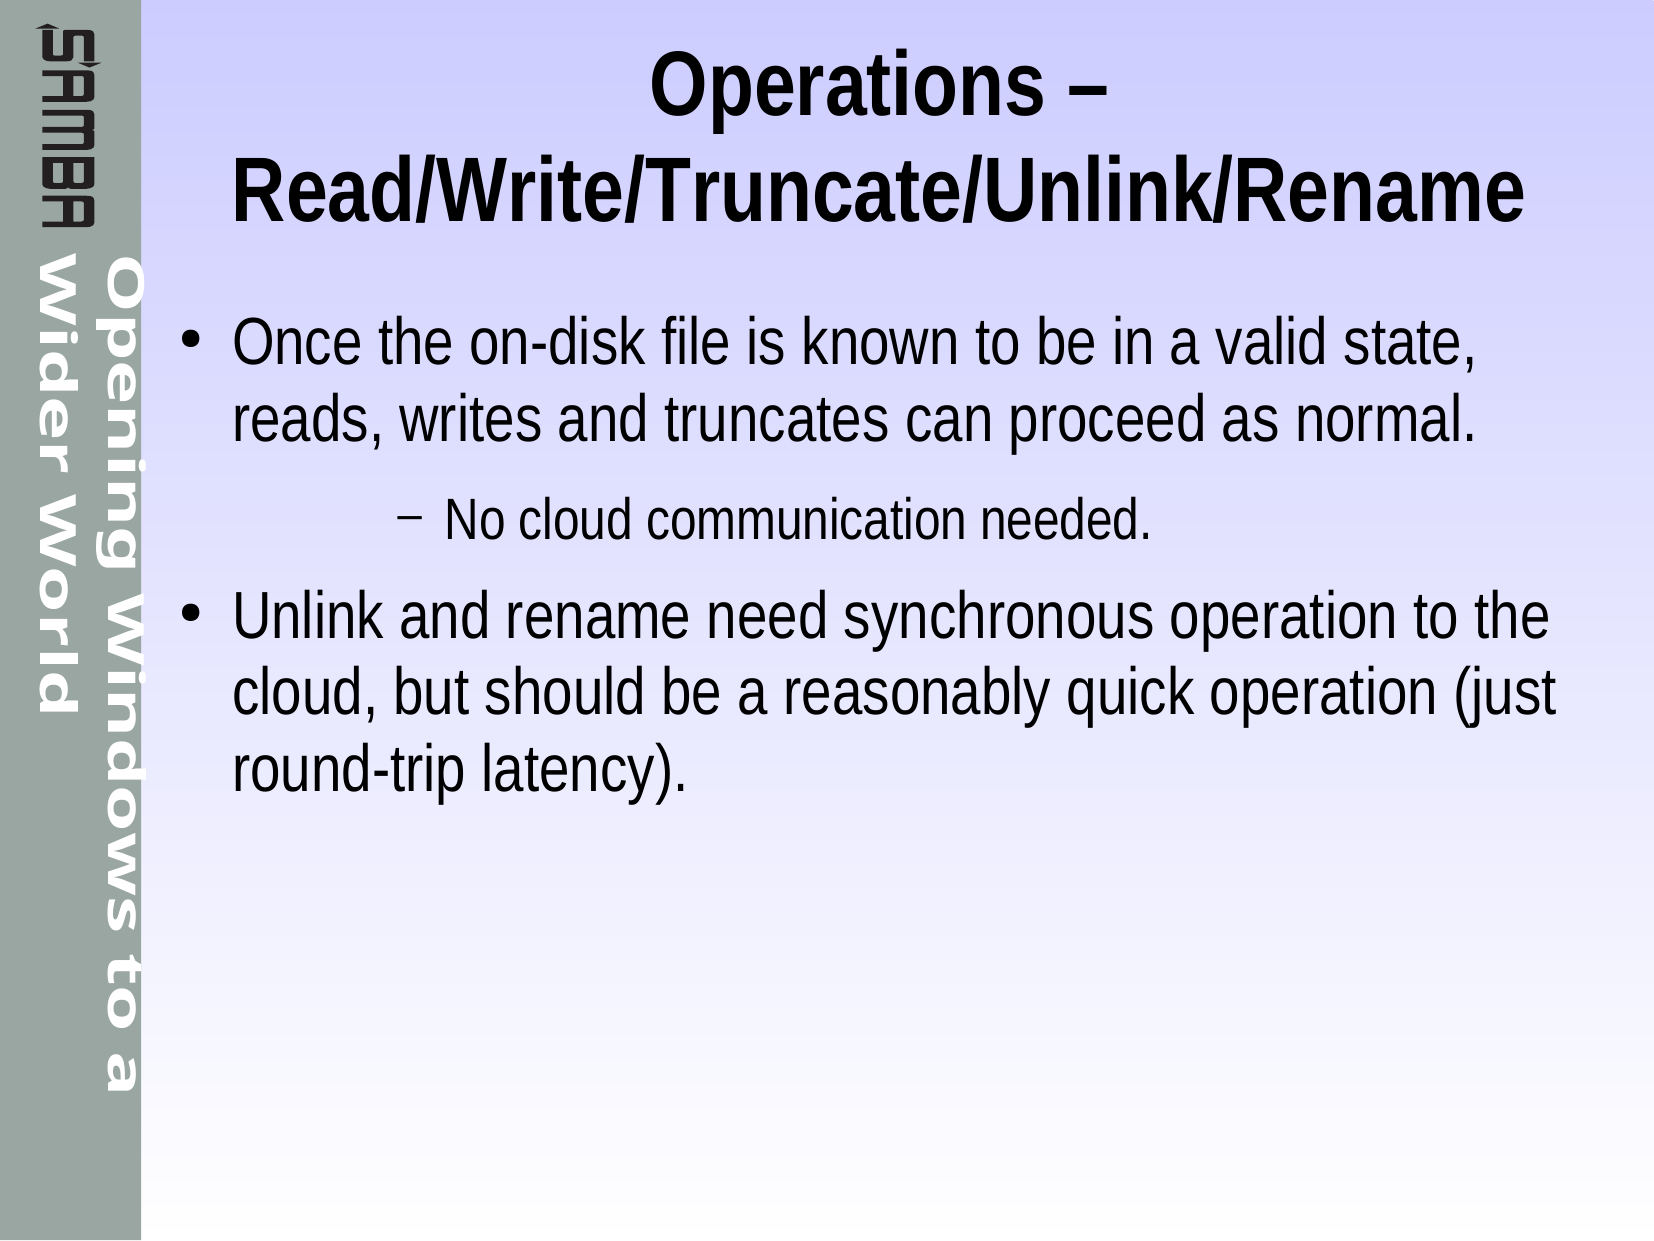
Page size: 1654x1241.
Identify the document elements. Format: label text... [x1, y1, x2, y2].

title Operations – Read/Write/Truncate/Unlink/Rename [173, 29, 1586, 241]
list Once the on-disk file is known to be in a valid state, reads, writes and truncates can proceed as normal. No cloud communication needed. Unlink and rename need synchronous operation to the cloud, but should be a reasonably quick operation (just round-trip latency). [161, 302, 1574, 1211]
